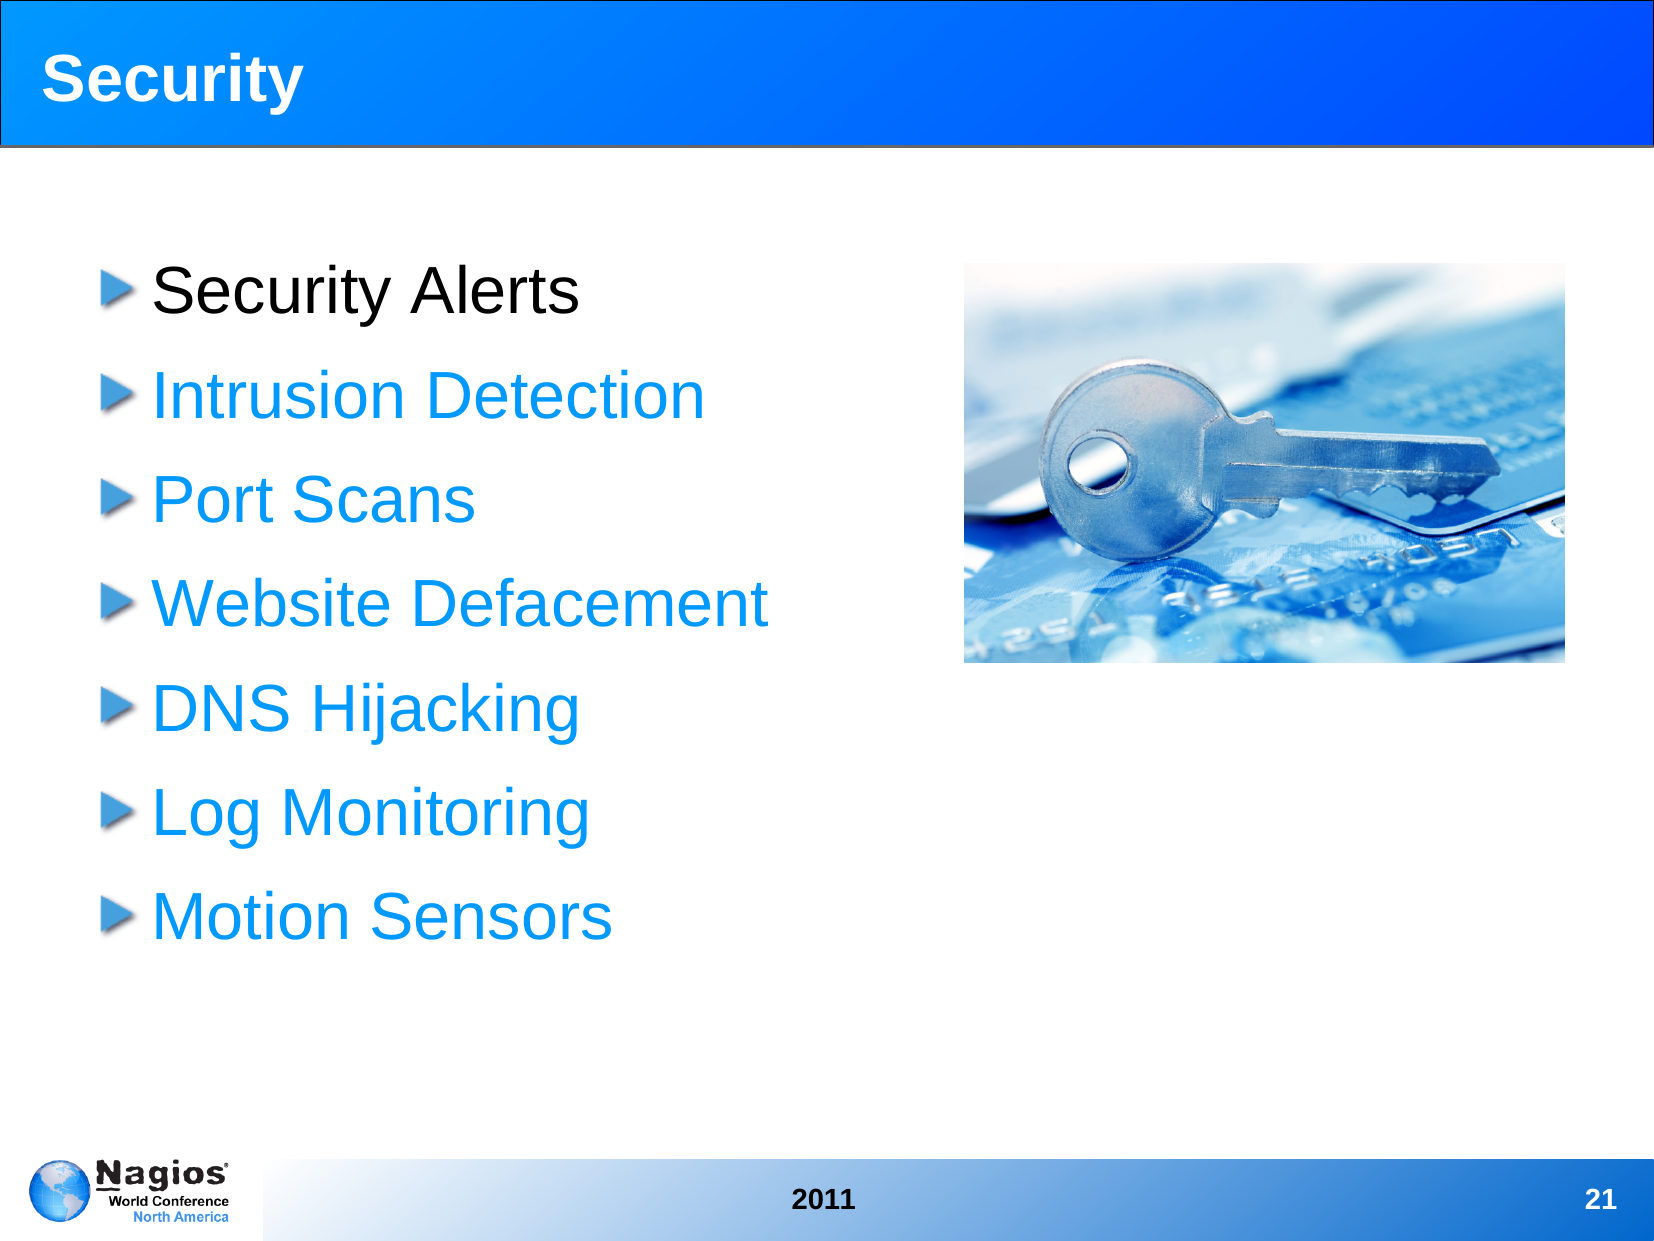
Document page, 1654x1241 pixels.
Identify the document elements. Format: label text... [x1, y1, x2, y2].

list Security Alerts Intrusion Detection Port Scans Website Defacement DNS Hijacking Log Monitoring Motion Sensors [80, 253, 1569, 1058]
picture [29, 1159, 229, 1235]
picture [964, 263, 1565, 663]
title Security [41, 36, 1248, 120]
